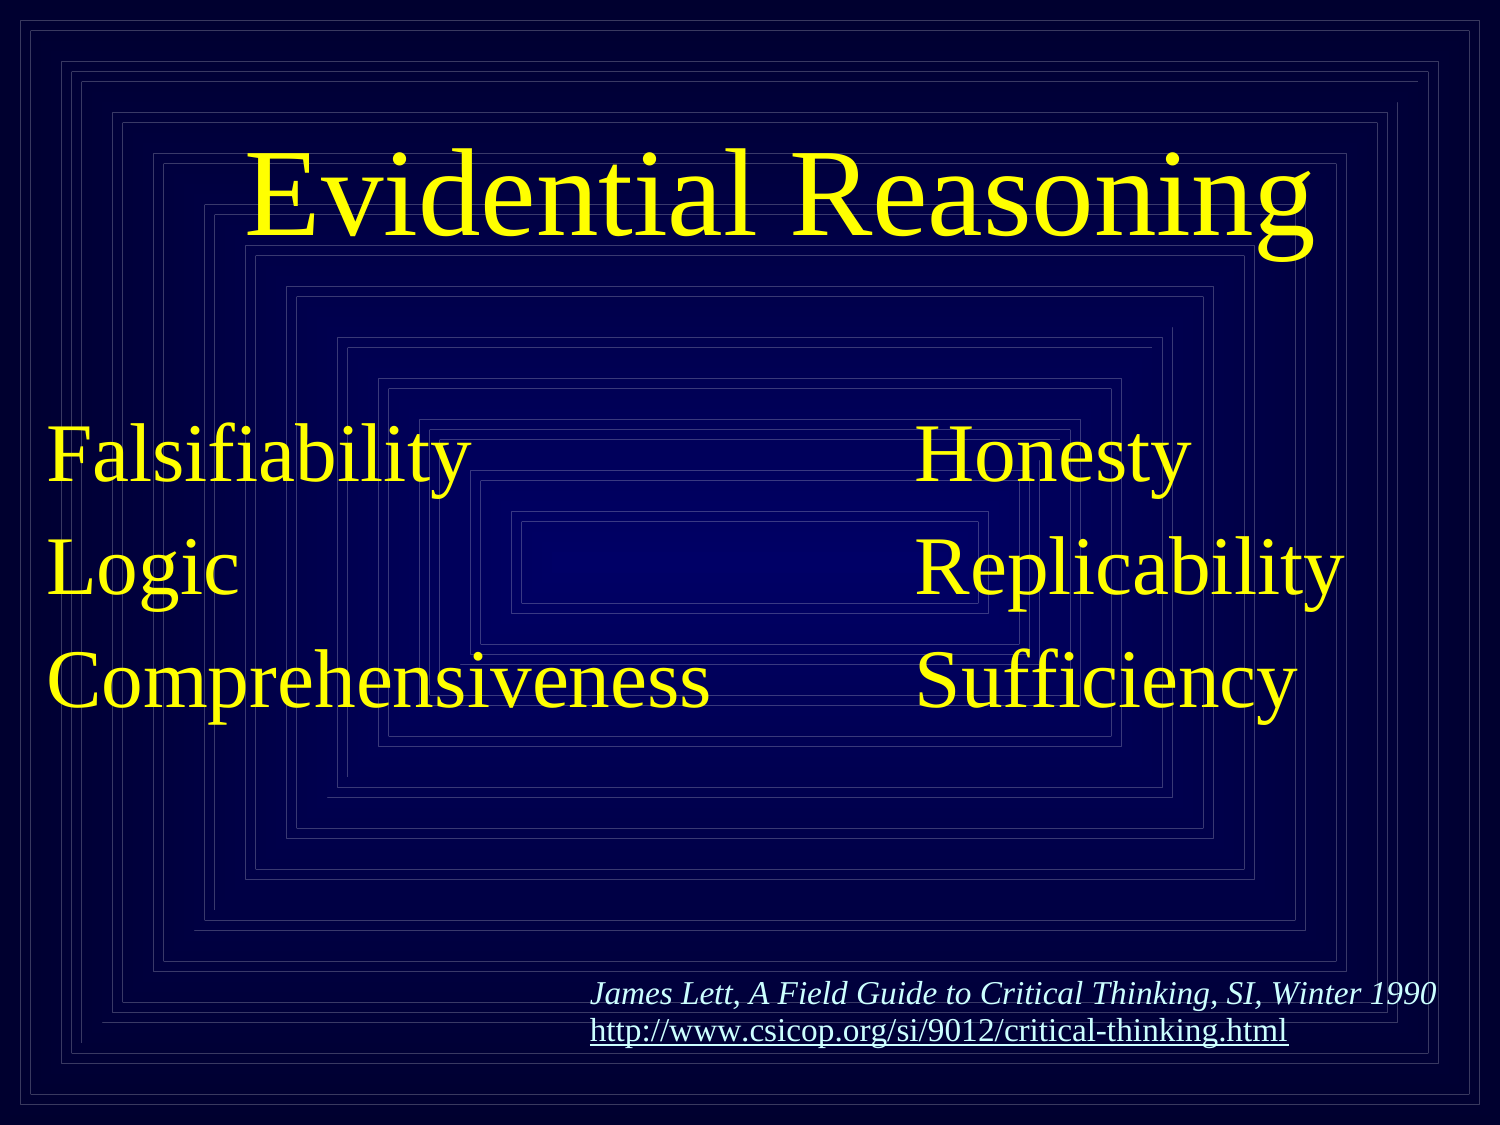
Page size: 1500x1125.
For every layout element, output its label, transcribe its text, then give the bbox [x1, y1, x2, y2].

text_box James Lett, A Field Guide to Critical Thinking, SI, Winter 1990 http://www.csicop.org/si/9012/critical-thinking.html [575, 967, 1476, 1057]
text_box Honesty Replicability Sufficiency [899, 399, 1500, 975]
text_box Evidential Reasoning [64, 99, 1499, 288]
text_box Falsifiability Logic Comprehensiveness [31, 399, 899, 975]
